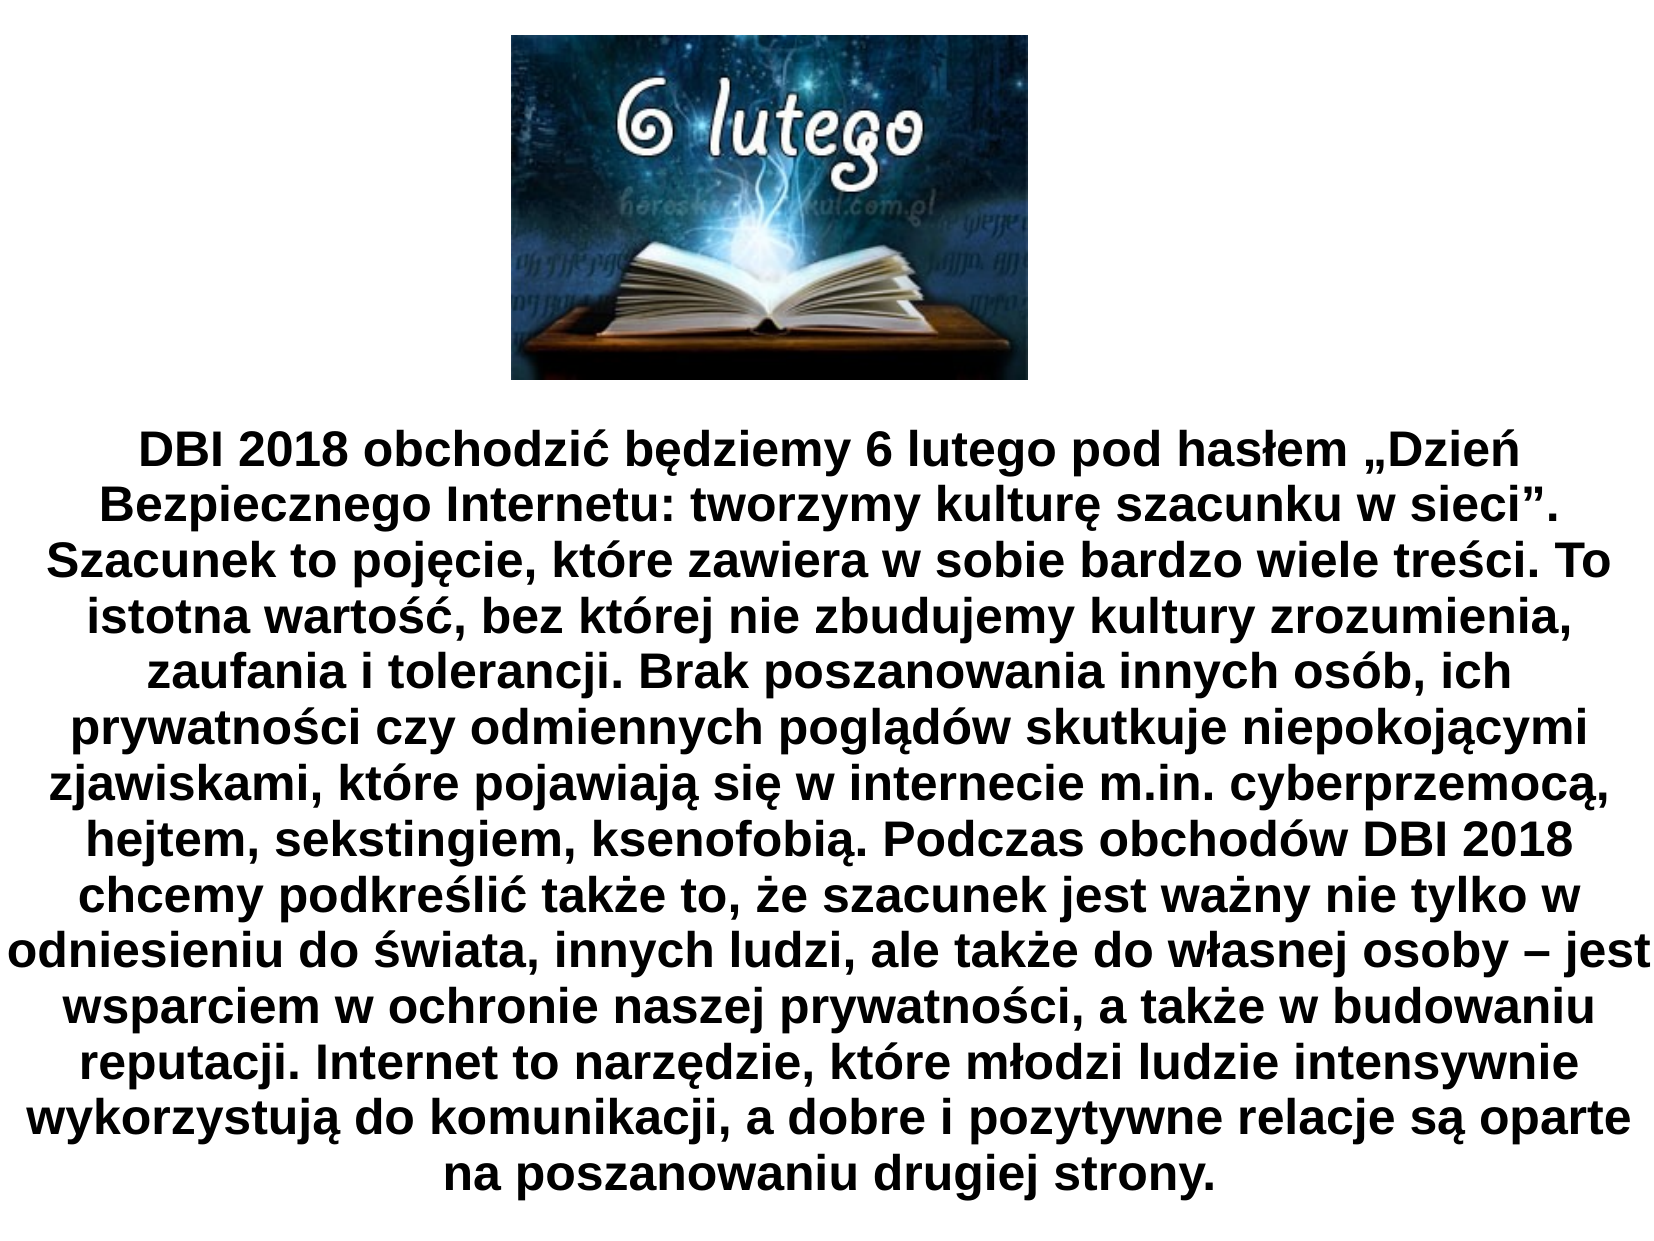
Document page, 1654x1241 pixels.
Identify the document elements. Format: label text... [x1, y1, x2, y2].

text_box DBI 2018 obchodzić będziemy 6 lutego pod hasłem „Dzień Bezpiecznego Internetu: tworzymy kulturę szacunku w sieci”. Szacunek to pojęcie, które zawiera w sobie bardzo wiele treści. To istotna wartość, bez której nie zbudujemy kultury zrozumienia, zaufania i tolerancji. Brak poszanowania innych osób, ich prywatności czy odmiennych poglądów skutkuje niepokojącymi zjawiskami, które pojawiają się w internecie m.in. cyberprzemocą, hejtem, sekstingiem, ksenofobią. Podczas obchodów DBI 2018 chcemy podkreślić także to, że szacunek jest ważny nie tylko w odniesieniu do świata, innych ludzi, ale także do własnej osoby – jest wsparciem w ochronie naszej prywatności, a także w budowaniu reputacji. Internet to narzędzie, które młodzi ludzie intensywnie wykorzystują do komunikacji, a dobre i pozytywne relacje są oparte na poszanowaniu drugiej strony. [0, 413, 1654, 1209]
picture [572, 56, 585, 61]
picture [511, 35, 1028, 380]
